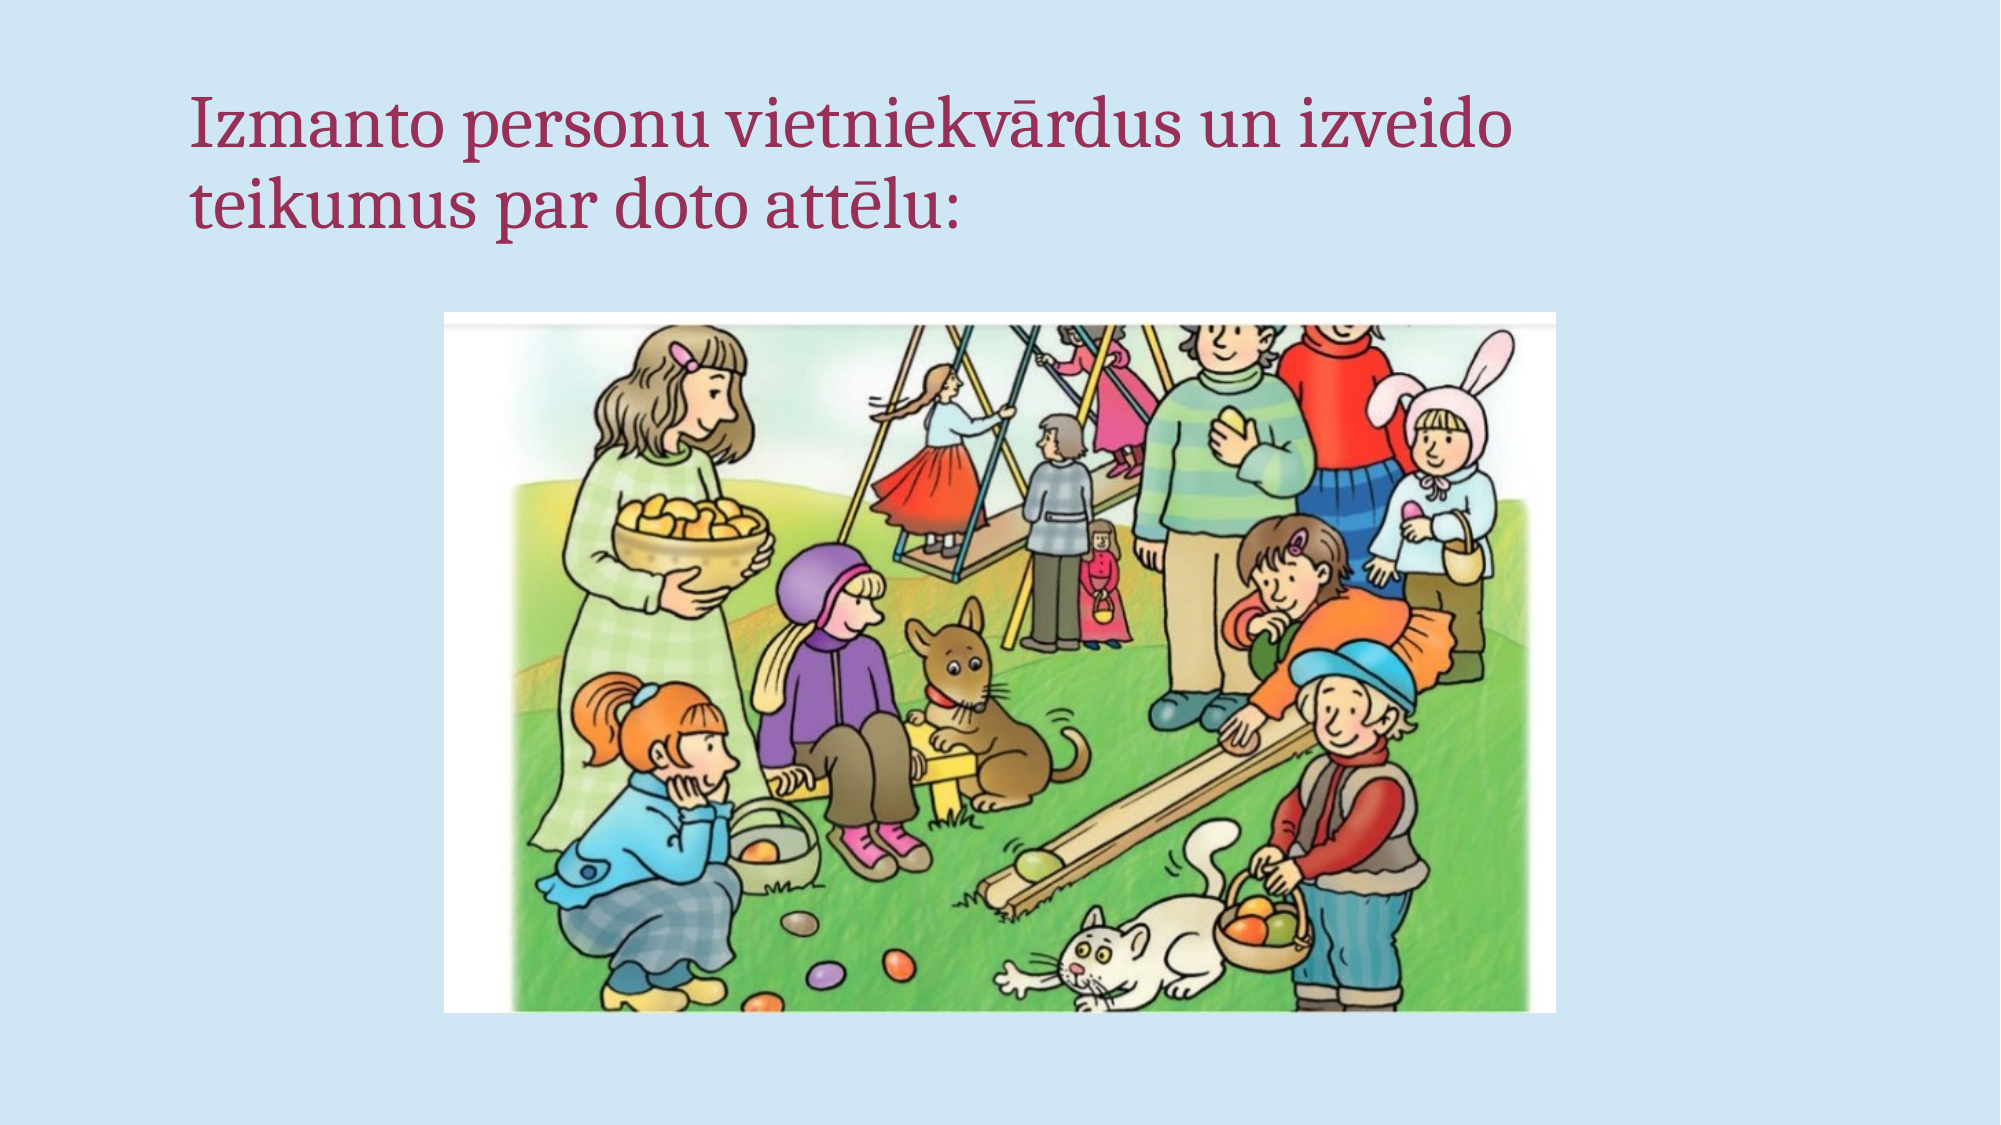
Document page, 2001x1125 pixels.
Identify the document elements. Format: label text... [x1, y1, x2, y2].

picture [444, 312, 1556, 1013]
title Izmanto personu vietniekvārdus un izveido teikumus par doto attēlu: [174, 75, 1825, 271]
